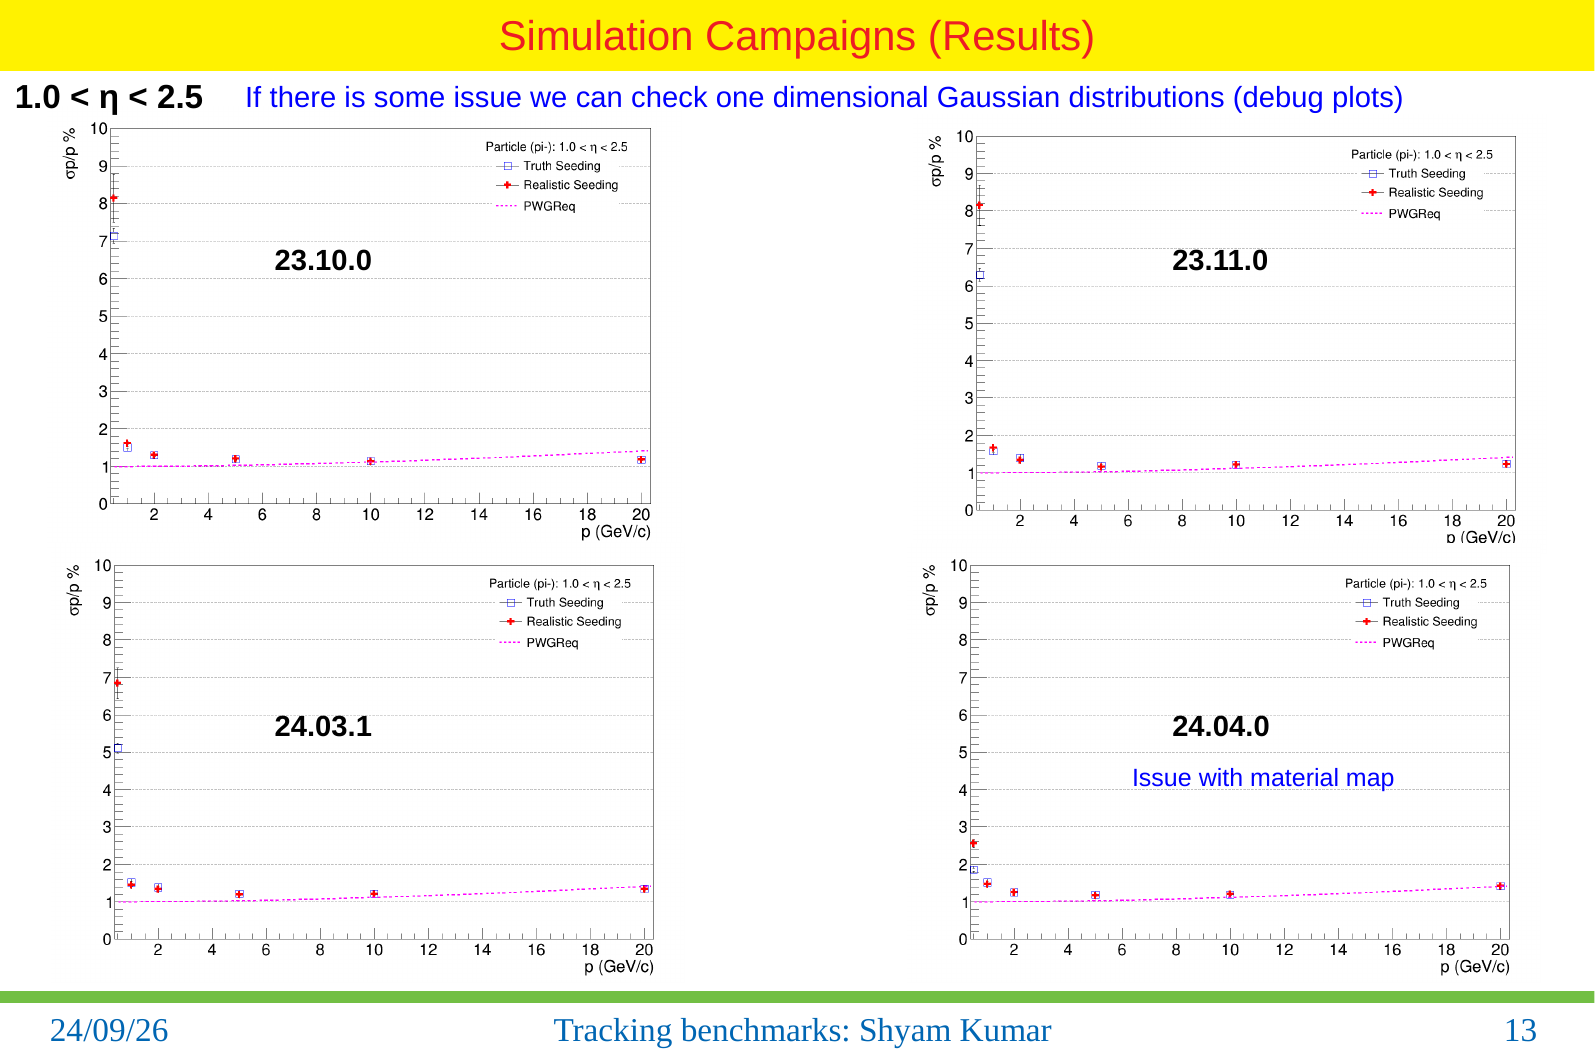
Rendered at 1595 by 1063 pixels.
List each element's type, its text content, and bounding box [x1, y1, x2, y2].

text_box Issue with material map [1062, 755, 1465, 799]
text_box 24.03.1 [259, 702, 485, 751]
text_box 24.04.0 [1157, 702, 1382, 751]
picture [47, 123, 685, 983]
text_box 23.11.0 [1157, 236, 1382, 284]
text_box 23.10.0 [259, 236, 485, 284]
text_box 1.0 < η < 2.5 [0, 70, 272, 123]
title Simulation Campaigns (Results) [0, 0, 1595, 71]
picture [907, 114, 1547, 983]
text_box If there is some issue we can check one dimensional Gaussian distributions (debug plots) [230, 73, 1501, 154]
